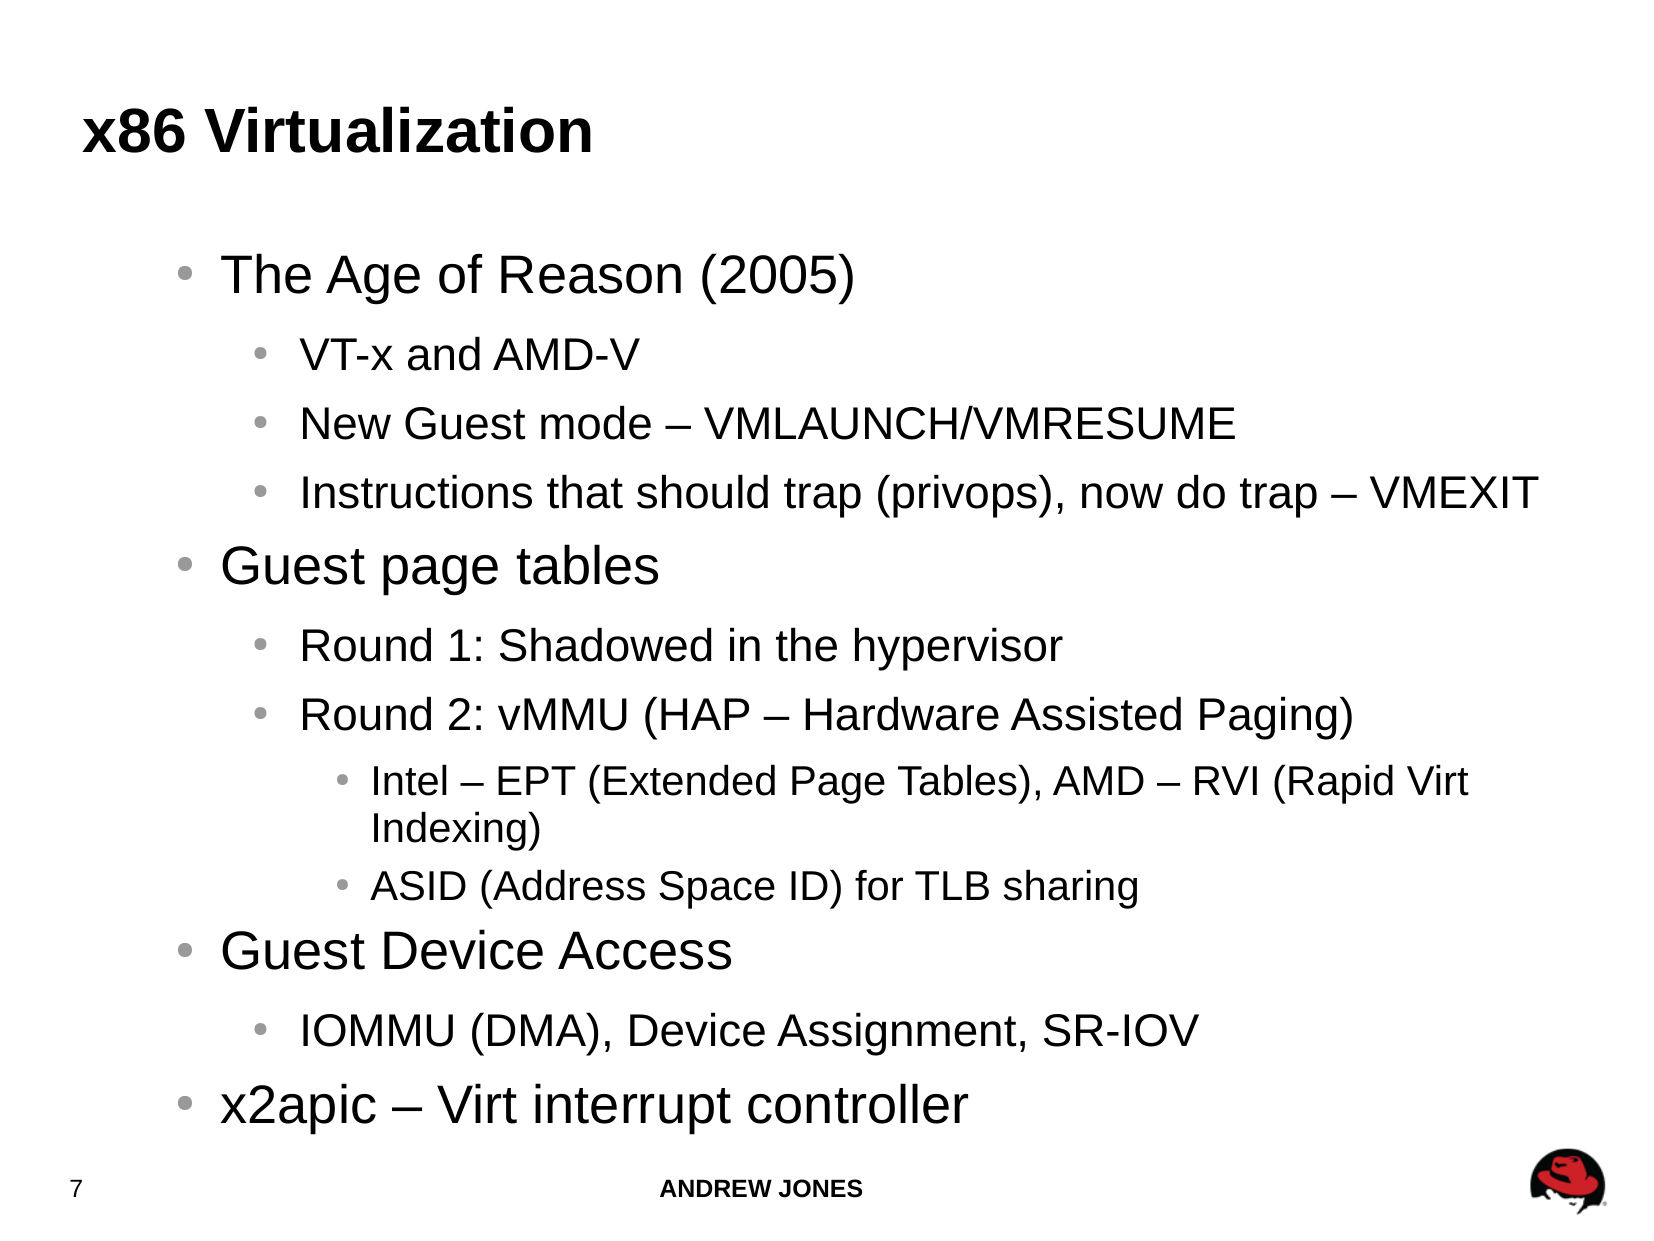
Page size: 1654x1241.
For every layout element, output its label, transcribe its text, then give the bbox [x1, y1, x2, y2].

title x86 Virtualization [82, 37, 1571, 226]
list The Age of Reason (2005) VT-x and AMD-V New Guest mode – VMLAUNCH/VMRESUME Instructions that should trap (privops), now do trap – VMEXIT Guest page tables Round 1: Shadowed in the hypervisor Round 2: vMMU (HAP – Hardware Assisted Paging) Intel – EPT (Extended Page Tables), AMD – RVI (Rapid Virt Indexing) ASID (Address Space ID) for TLB sharing Guest Device Access IOMMU (DMA), Device Assignment, SR-IOV x2apic – Virt interrupt controller [86, 244, 1576, 1135]
picture [1529, 1146, 1613, 1224]
